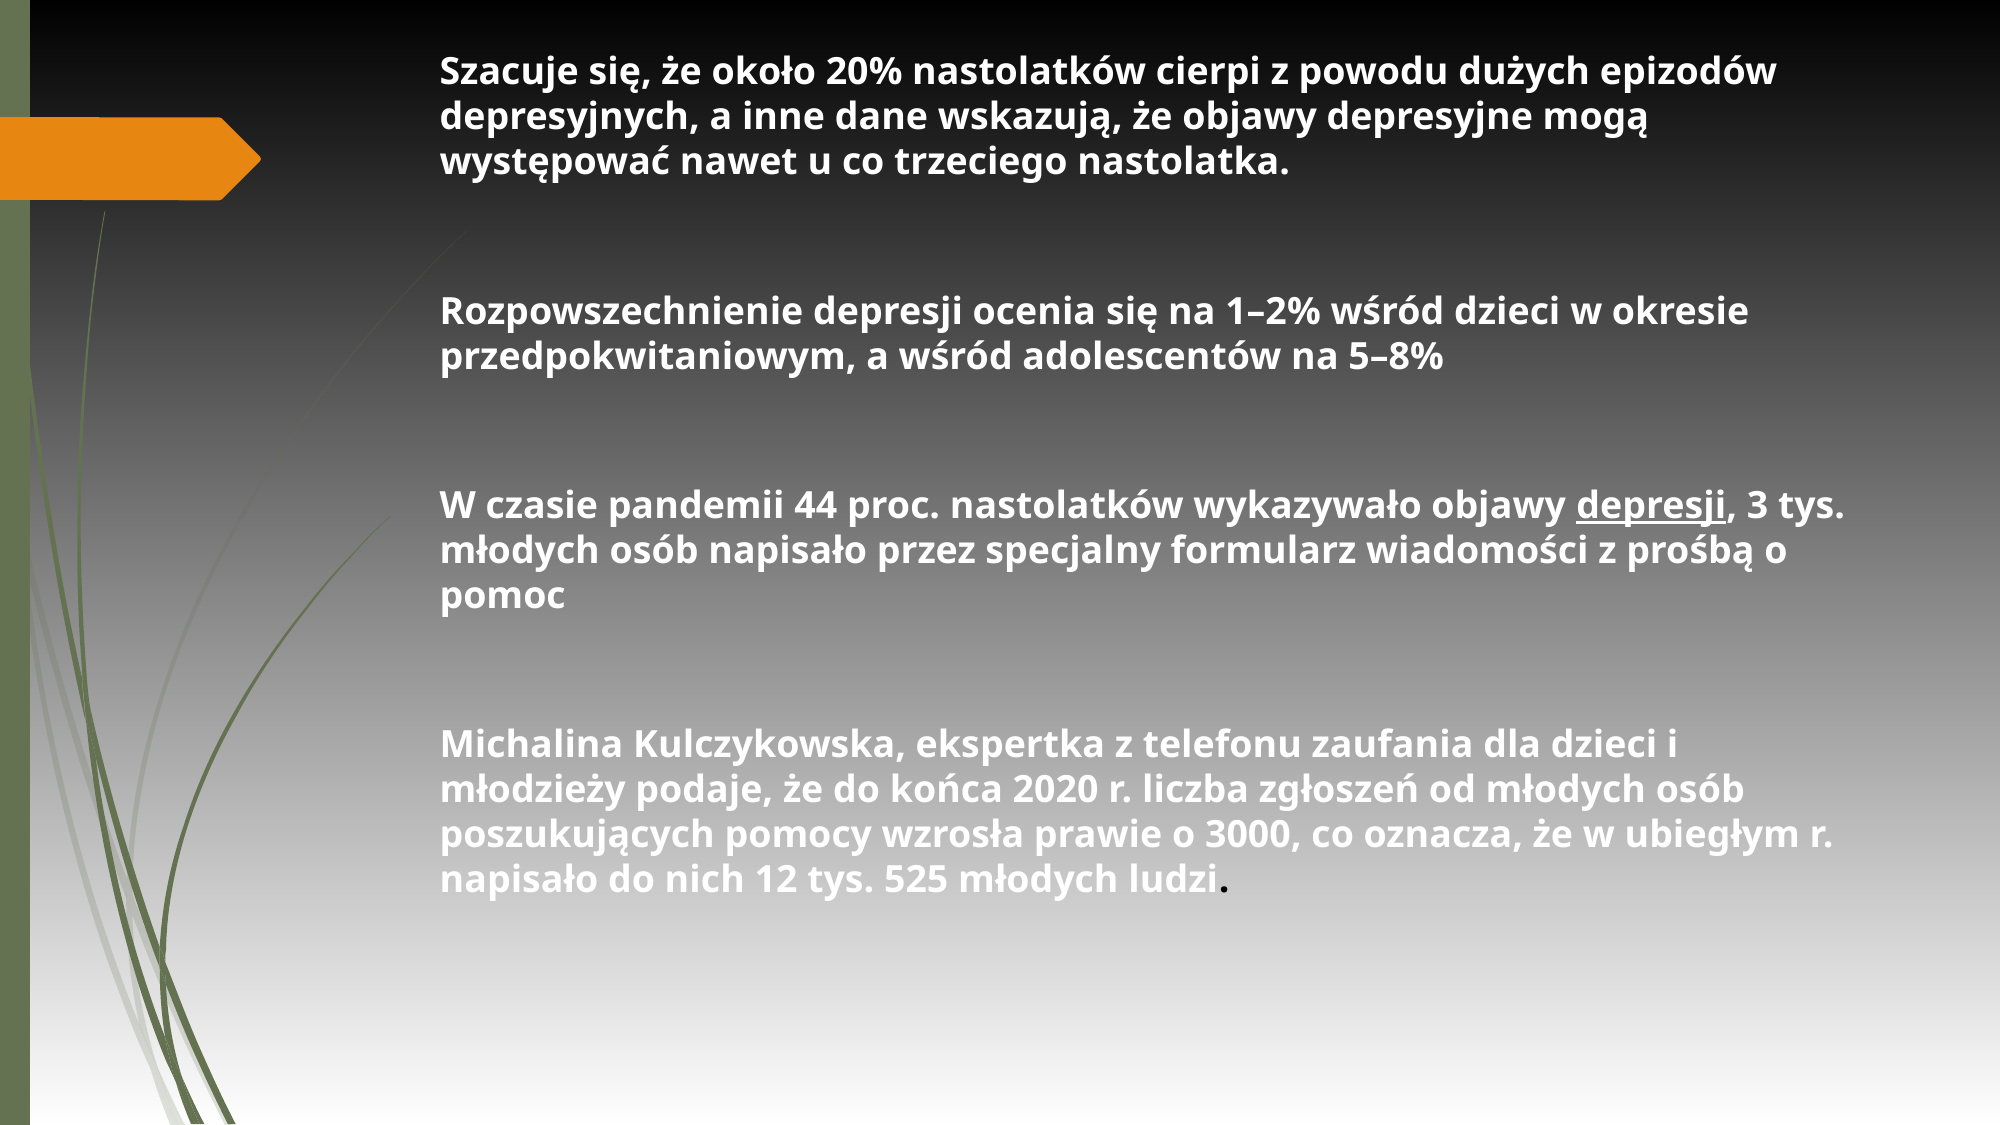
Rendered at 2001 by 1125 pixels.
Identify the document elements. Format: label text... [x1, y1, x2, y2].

list Szacuje się, że około 20% nastolatków cierpi z powodu dużych epizodów depresyjnych, a inne dane wskazują, że objawy depresyjne mogą występować nawet u co trzeciego nastolatka. Rozpowszechnienie depresji ocenia się na 1–2% wśród dzieci w okresie przedpokwitaniowym, a wśród adolescentów na 5–8% W czasie pandemii 44 proc. nastolatków wykazywało objawy depresji, 3 tys. młodych osób napisało przez specjalny formularz wiadomości z prośbą o pomoc Michalina Kulczykowska, ekspertka z telefonu zaufania dla dzieci i młodzieży podaje, że do końca 2020 r. liczba zgłoszeń od młodych osób poszukujących pomocy wzrosła prawie o 3000, co oznacza, że w ubiegłym r. napisało do nich 12 tys. 525 młodych ludzi. [424, 40, 1888, 970]
